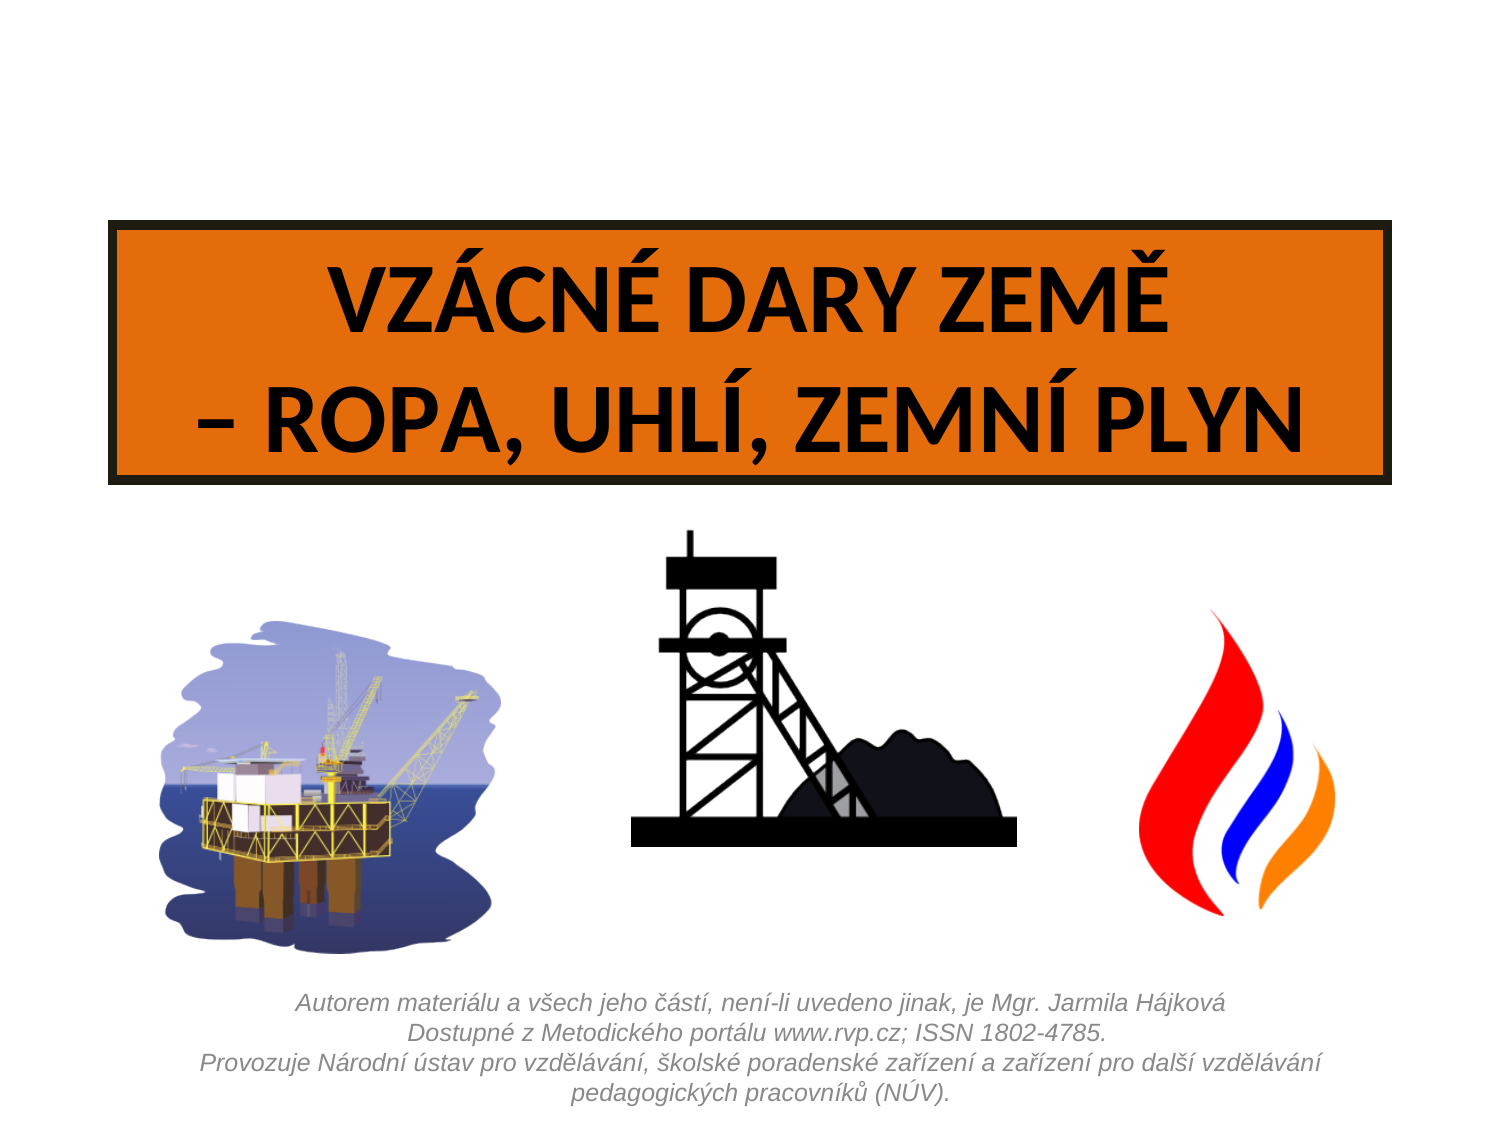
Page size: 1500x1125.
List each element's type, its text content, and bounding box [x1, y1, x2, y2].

picture [631, 527, 1017, 847]
picture [1139, 609, 1335, 916]
text_box VZÁCNÉ DARY ZEMĚ – ROPA, UHLÍ, ZEMNÍ PLYN [112, 224, 1388, 480]
text_box Autorem materiálu a všech jeho částí, není-li uvedeno jinak, je Mgr. Jarmila Hájková Dostupné z Metodického portálu www.rvp.cz; ISSN 1802-4785. Provozuje Národní ústav pro vzdělávání, školské poradenské zařízení a zařízení pro další vzdělávání pedagogických pracovníků (NÚV). [147, 1046, 1377, 1107]
picture [159, 621, 501, 954]
